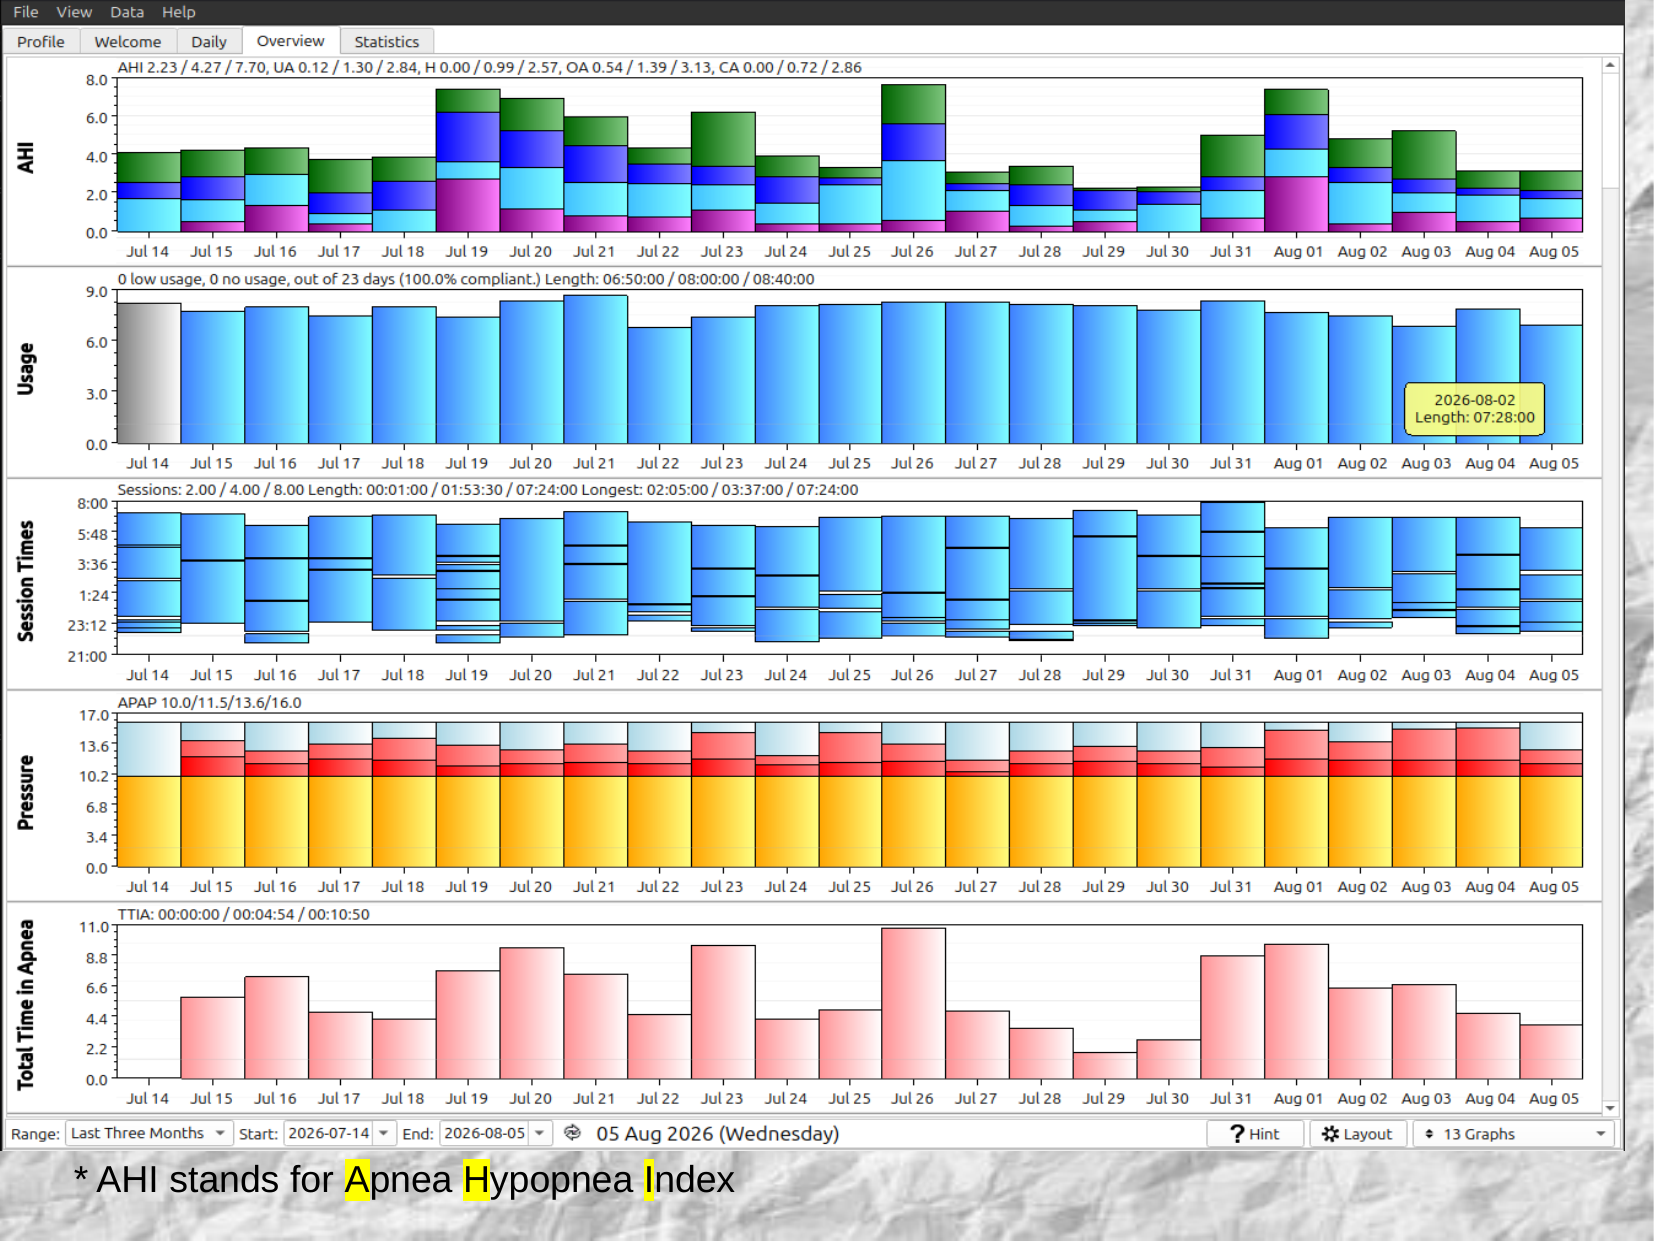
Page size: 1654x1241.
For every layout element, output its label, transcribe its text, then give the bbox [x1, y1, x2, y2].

picture [0, 0, 1654, 1241]
text_box * AHI stands for Apnea Hypopnea Index [59, 1151, 752, 1209]
